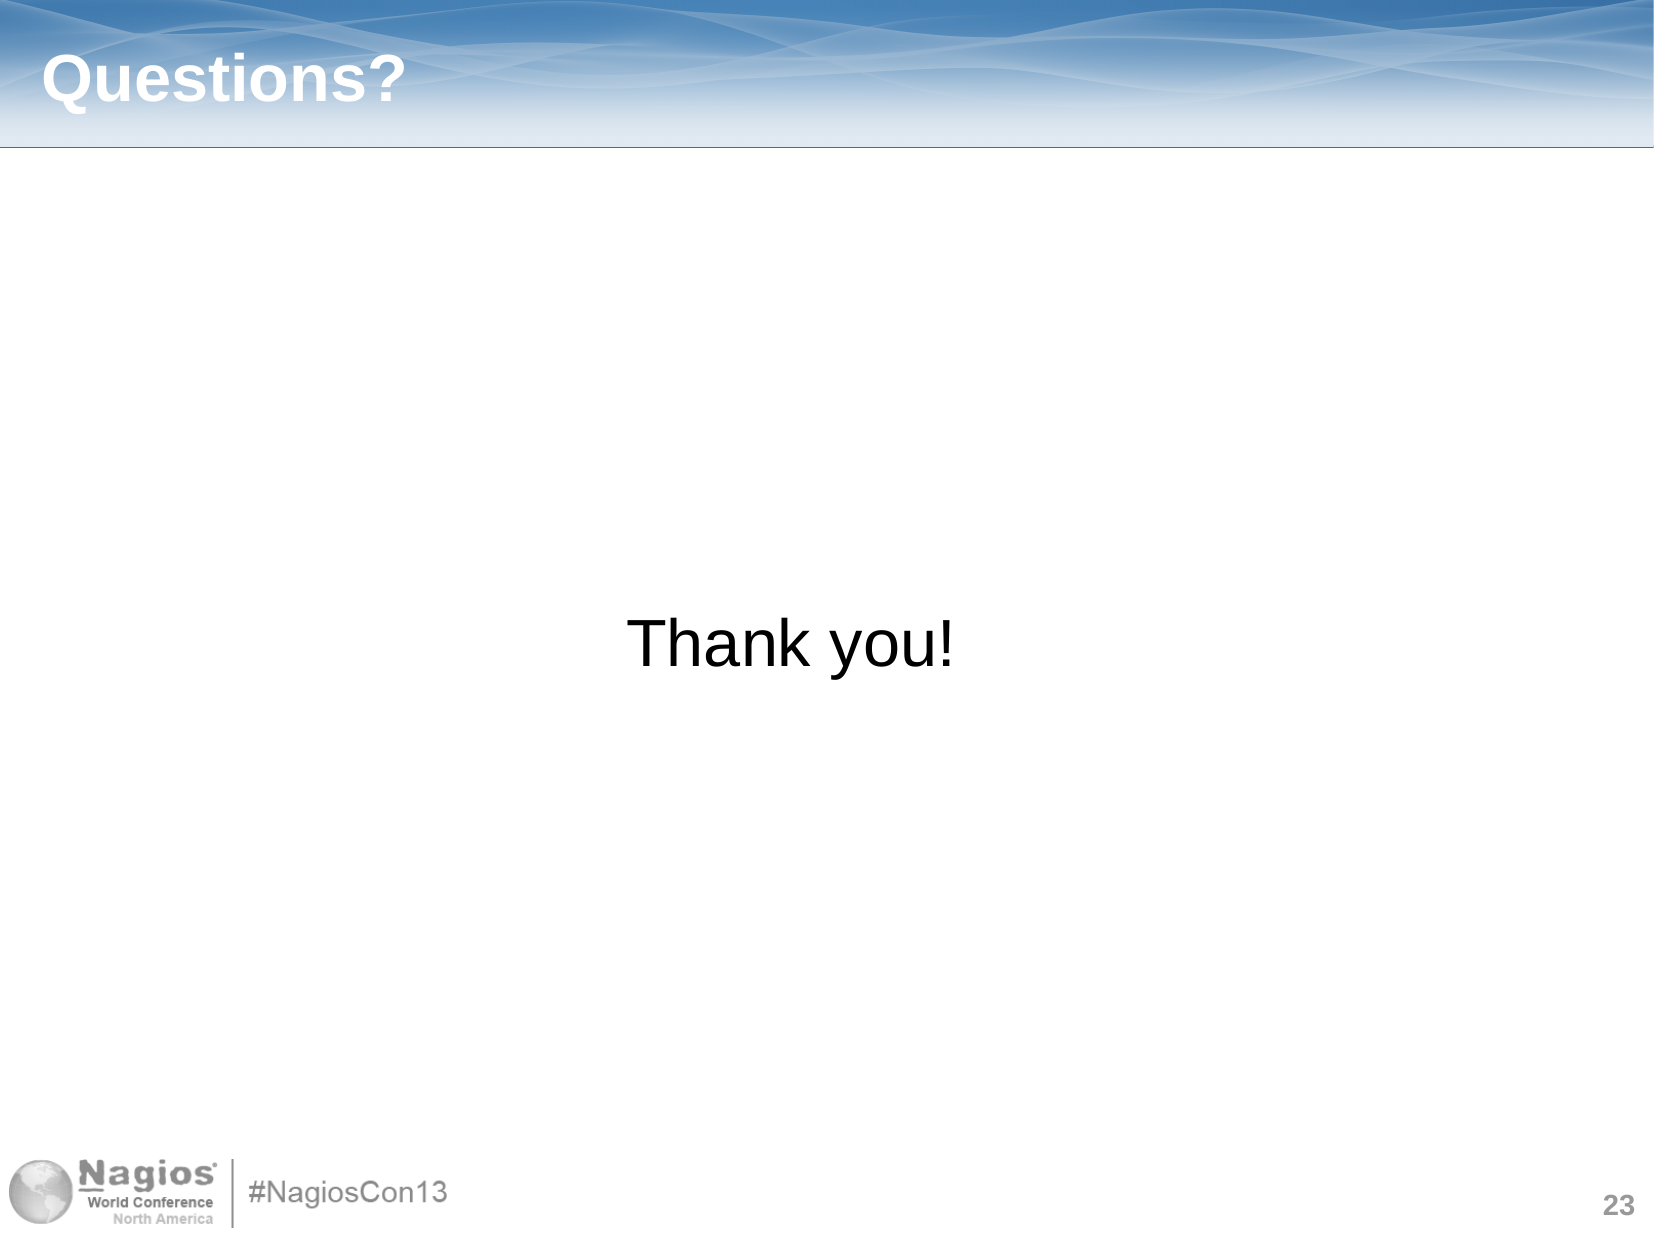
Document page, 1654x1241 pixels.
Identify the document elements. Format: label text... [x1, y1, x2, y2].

list Thank you! [555, 188, 1045, 1007]
picture [0, 0, 1654, 147]
title Questions? [41, 29, 1248, 127]
picture [9, 1159, 453, 1228]
